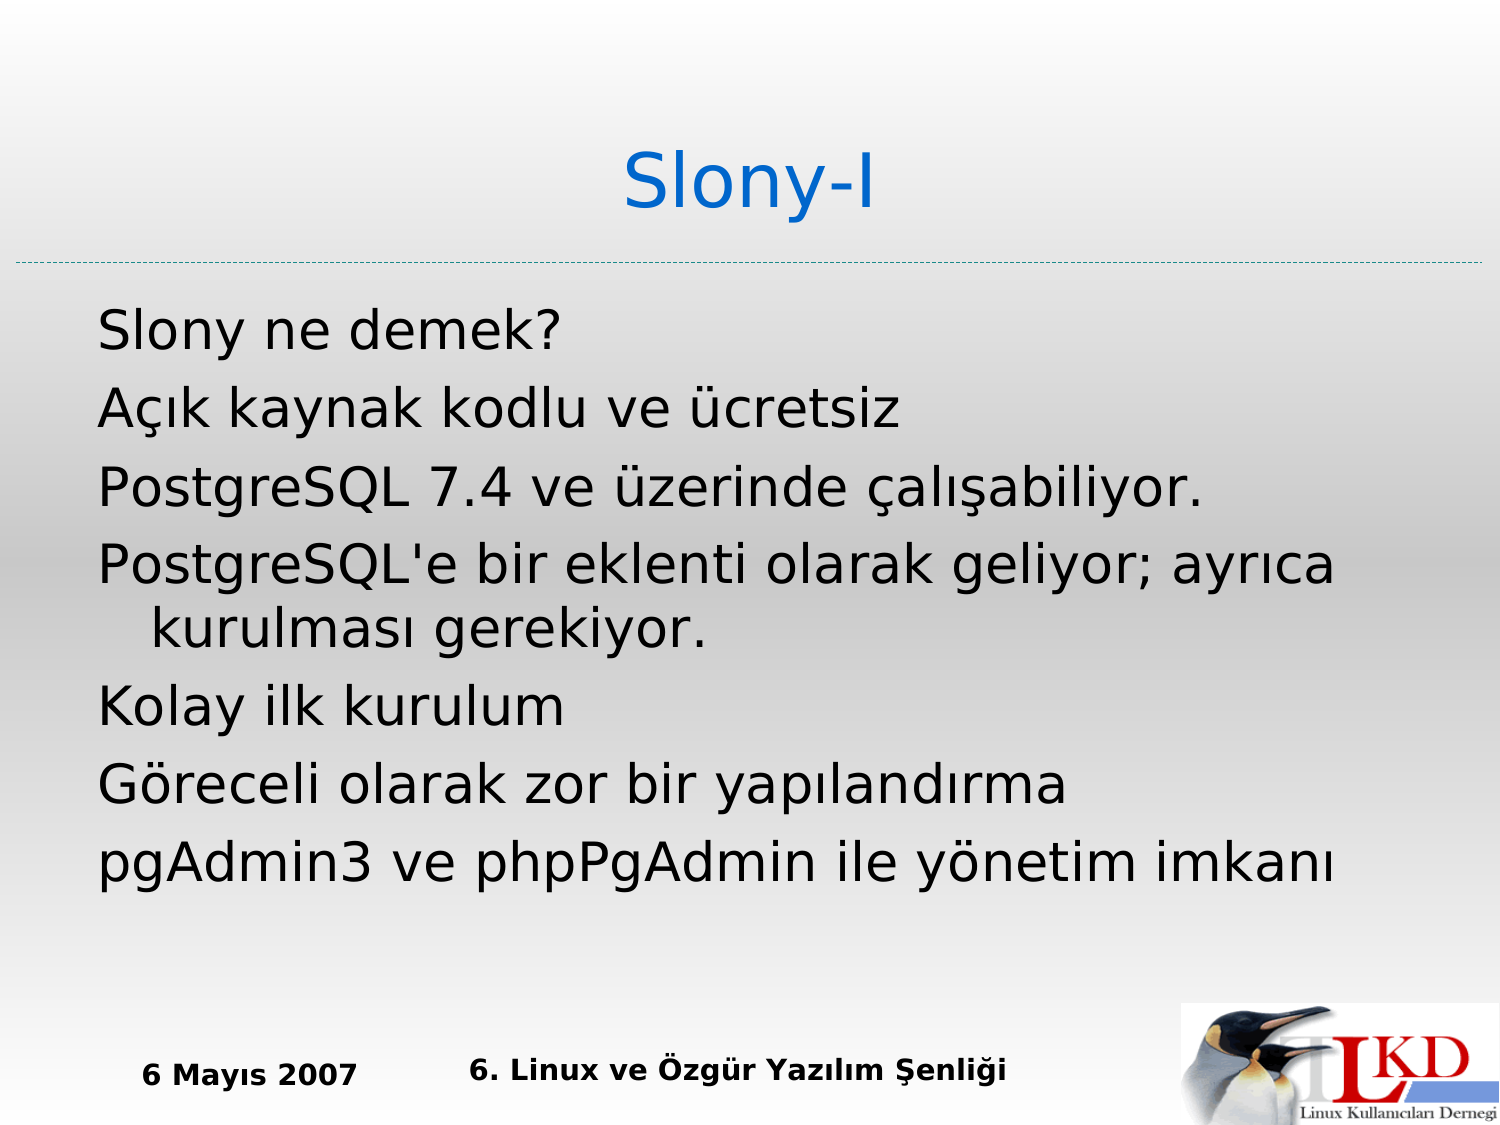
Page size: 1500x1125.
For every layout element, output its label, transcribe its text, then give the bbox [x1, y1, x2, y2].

picture [1181, 1003, 1499, 1125]
title Slony-I [0, 0, 1500, 225]
list Slony ne demek? Açık kaynak kodlu ve ücretsiz PostgreSQL 7.4 ve üzerinde çalışabiliyor. PostgreSQL'e bir eklenti olarak geliyor; ayrıca kurulması gerekiyor. Kolay ilk kurulum Göreceli olarak zor bir yapılandırma pgAdmin3 ve phpPgAdmin ile yönetim imkanı [0, 299, 1500, 975]
